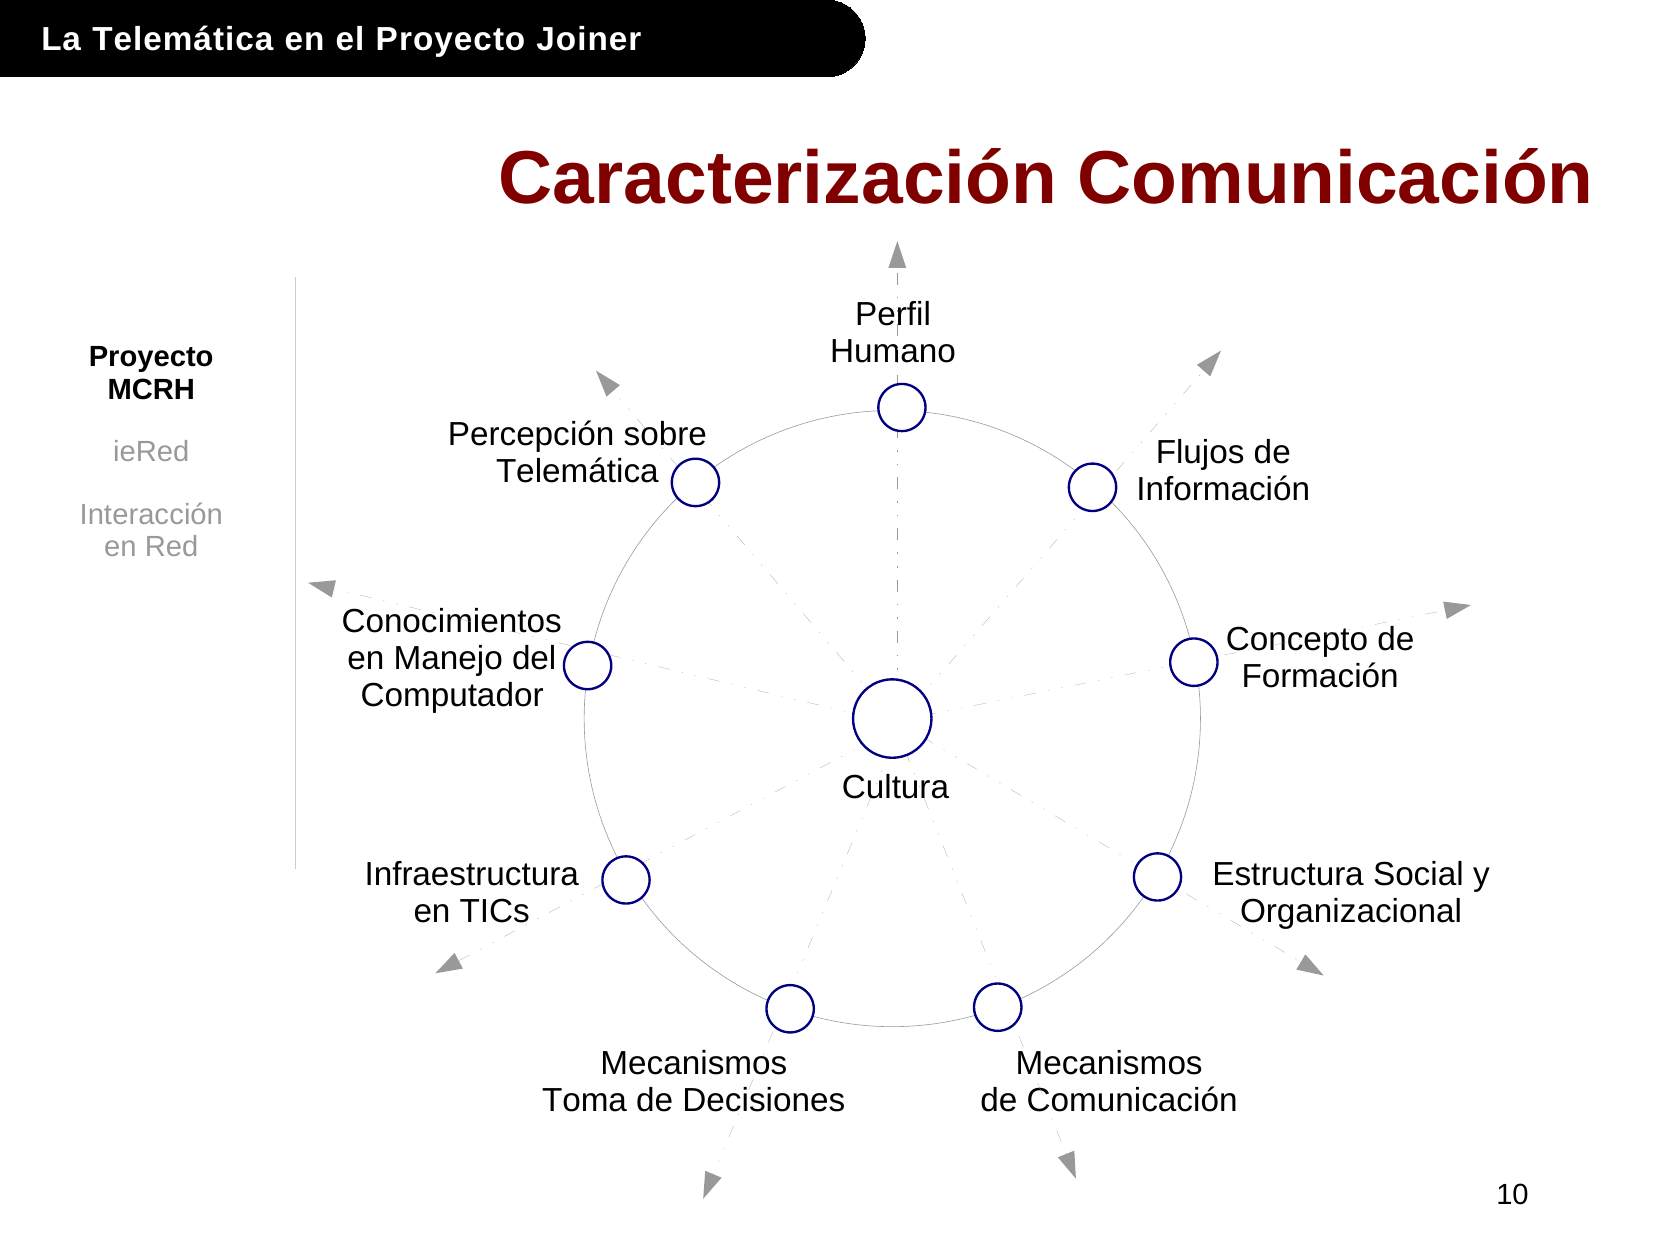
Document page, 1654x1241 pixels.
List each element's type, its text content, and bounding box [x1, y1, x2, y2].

list Proyecto MCRH ieRed Interacción en Red [18, 277, 285, 862]
text_box [671, 458, 720, 507]
text_box Mecanismos Toma de Decisiones [542, 1044, 847, 1128]
text_box [766, 985, 814, 1033]
text_box Percepción sobre Telemática [447, 415, 708, 499]
text_box [853, 679, 932, 758]
text_box Estructura Social y Organizacional [1212, 855, 1491, 939]
text_box Concepto de Formación [1225, 620, 1415, 704]
text_box [973, 983, 1022, 1031]
text_box [602, 856, 650, 904]
text_box [1068, 463, 1117, 512]
text_box Perfil Humano [830, 295, 957, 378]
text_box Conocimientos en Manejo del Computador [341, 602, 563, 727]
text_box Infraestructura en TICs [364, 855, 580, 939]
text_box Cultura [841, 768, 950, 810]
text_box [1133, 853, 1182, 901]
text_box [1170, 638, 1218, 686]
text_box Flujos de Información [1136, 433, 1311, 516]
text_box [878, 383, 926, 432]
text_box Mecanismos de Comunicación [980, 1044, 1239, 1128]
title Caracterización Comunicación [118, 118, 1595, 237]
text_box [563, 641, 612, 690]
